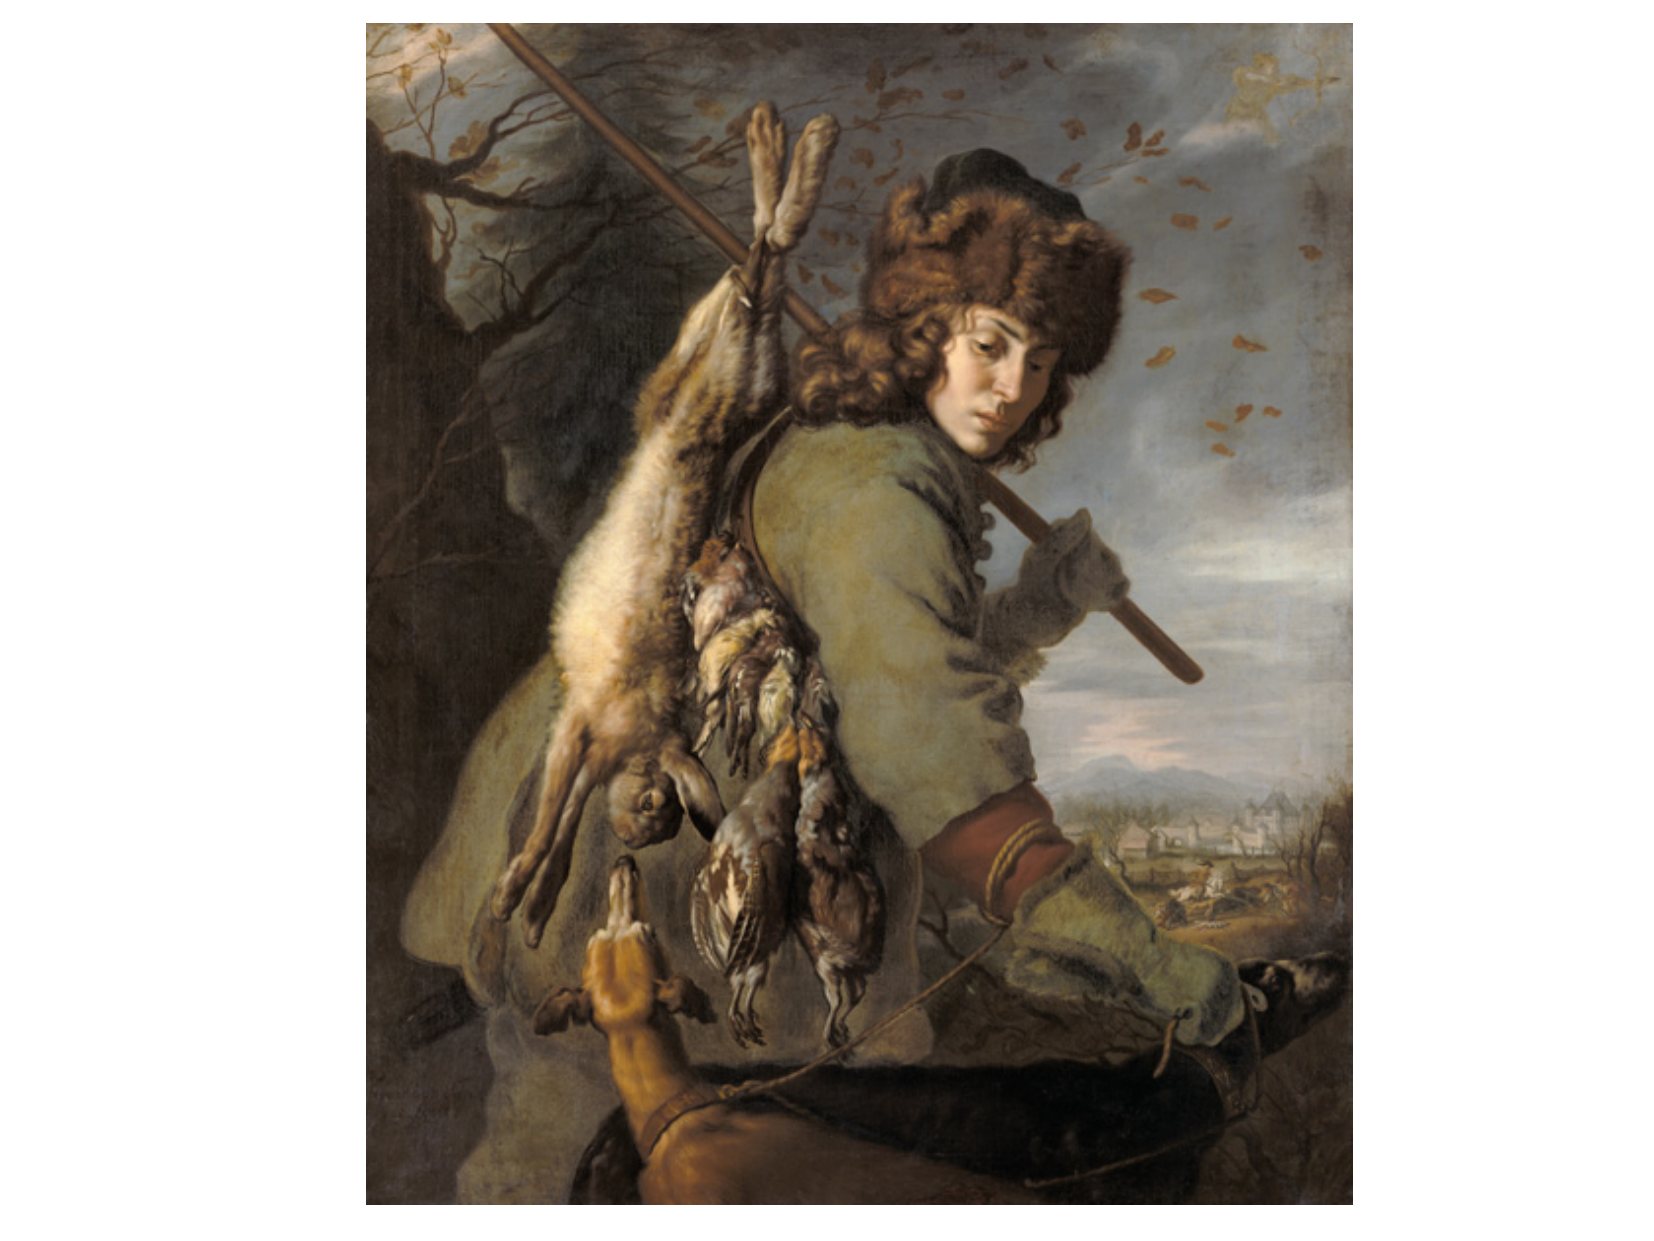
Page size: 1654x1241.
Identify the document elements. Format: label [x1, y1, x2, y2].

picture [366, 23, 1353, 1205]
